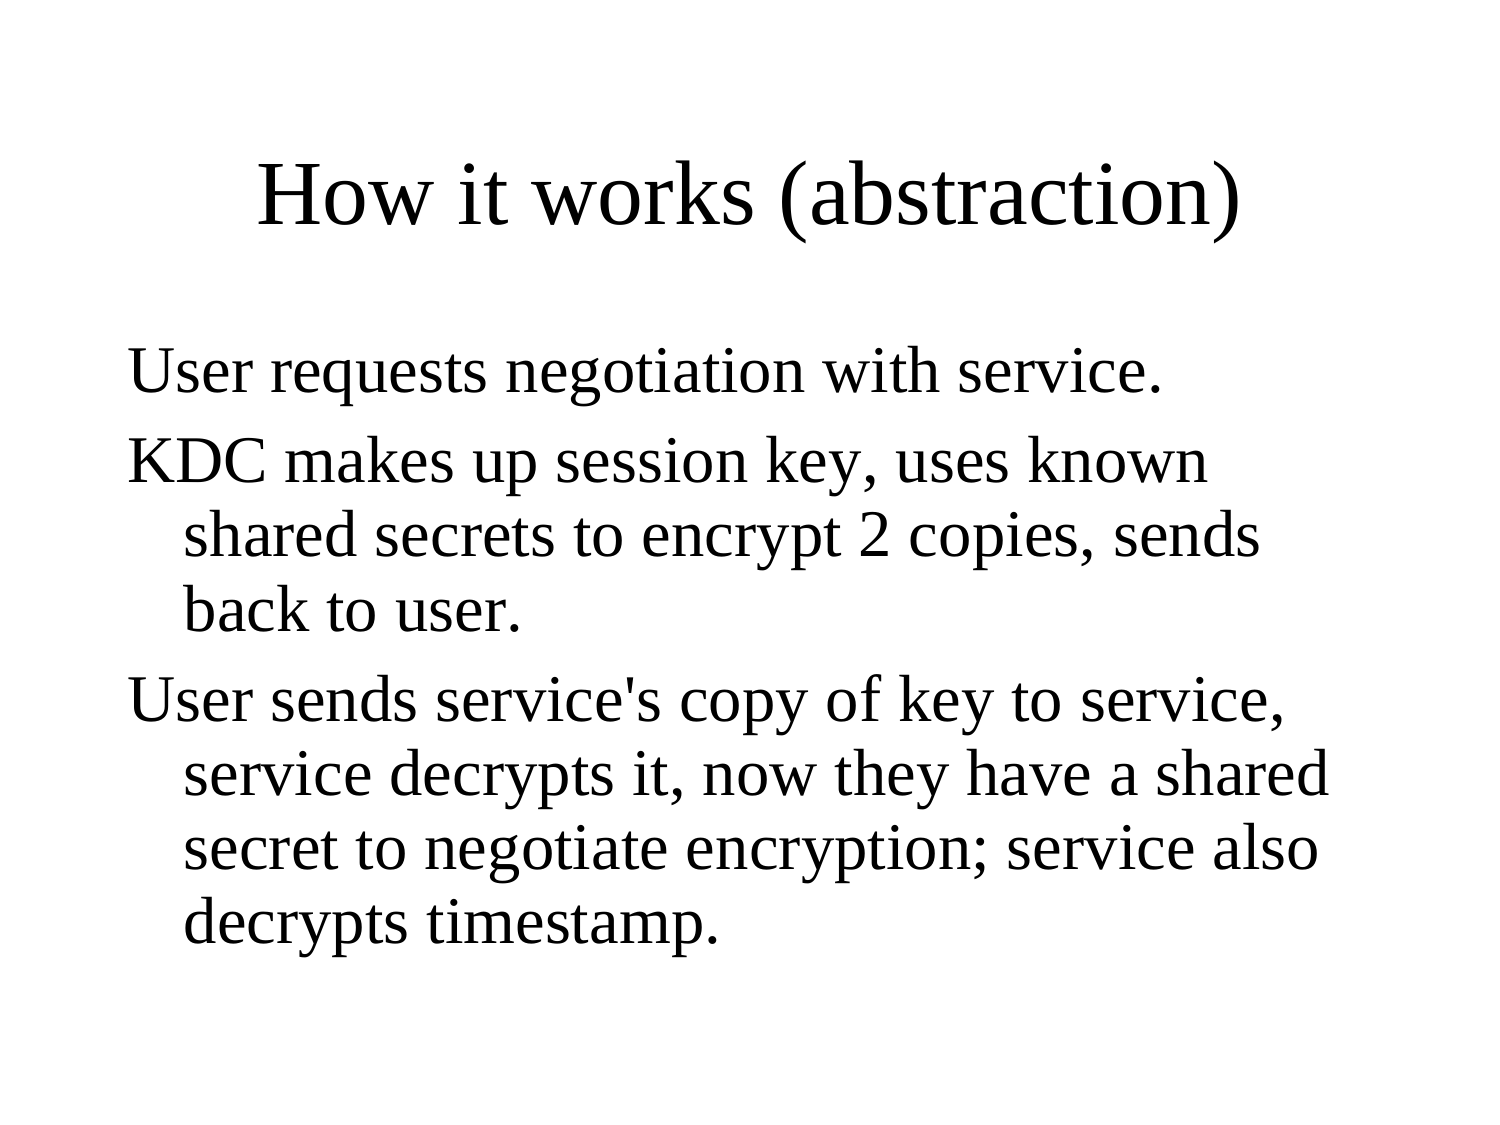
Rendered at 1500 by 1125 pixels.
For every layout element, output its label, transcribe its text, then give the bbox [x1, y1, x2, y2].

title How it works (abstraction) [112, 99, 1388, 288]
list User requests negotiation with service. KDC makes up session key, uses known shared secrets to encrypt 2 copies, sends back to user. User sends service's copy of key to service, service decrypts it, now they have a shared secret to negotiate encryption; service also decrypts timestamp. [112, 324, 1388, 1001]
